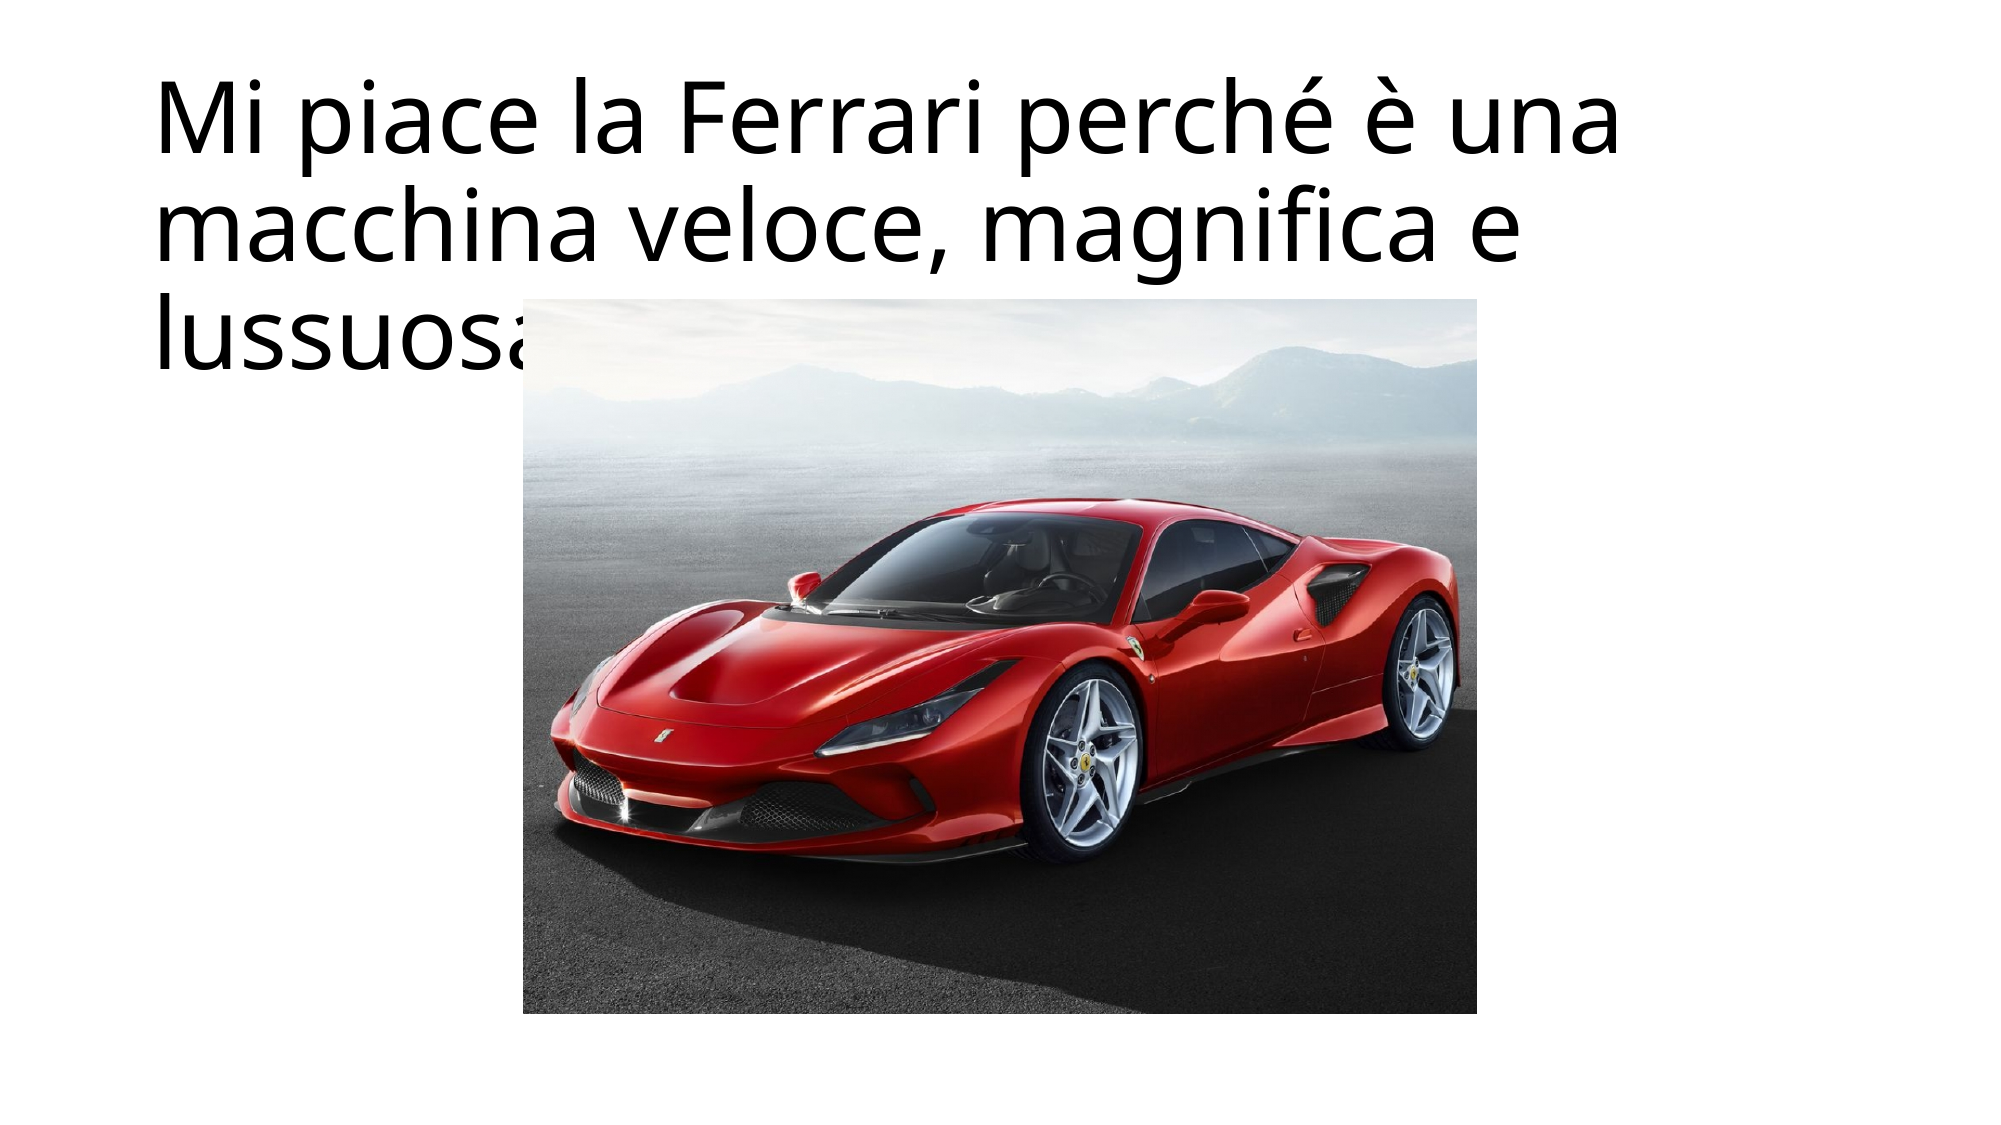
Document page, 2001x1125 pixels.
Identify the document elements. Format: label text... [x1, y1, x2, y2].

title Mi piace la Ferrari perché è una macchina veloce, magnifica e lussuosa. [137, 59, 1863, 278]
picture [523, 299, 1477, 1014]
